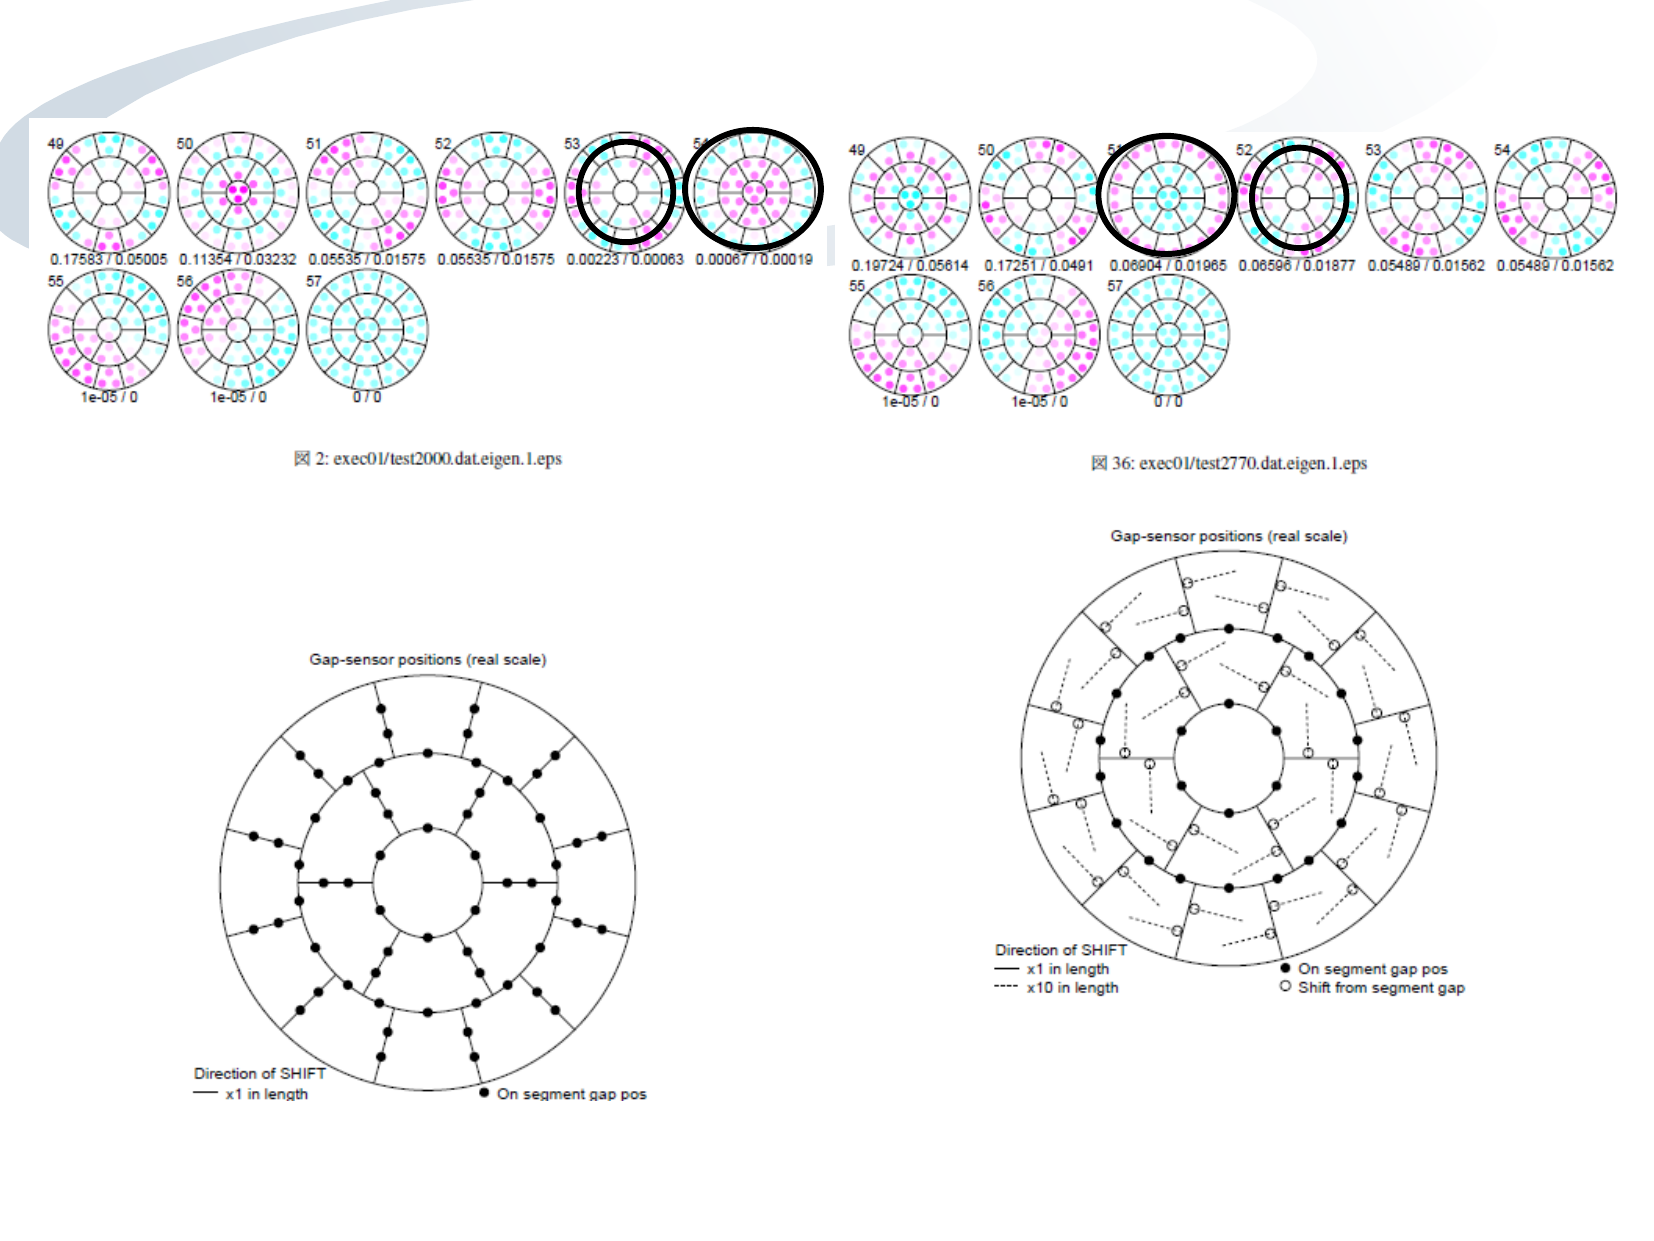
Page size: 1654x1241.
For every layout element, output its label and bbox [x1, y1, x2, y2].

picture [29, 118, 827, 1101]
picture [1102, 139, 1231, 251]
picture [835, 132, 1625, 1004]
